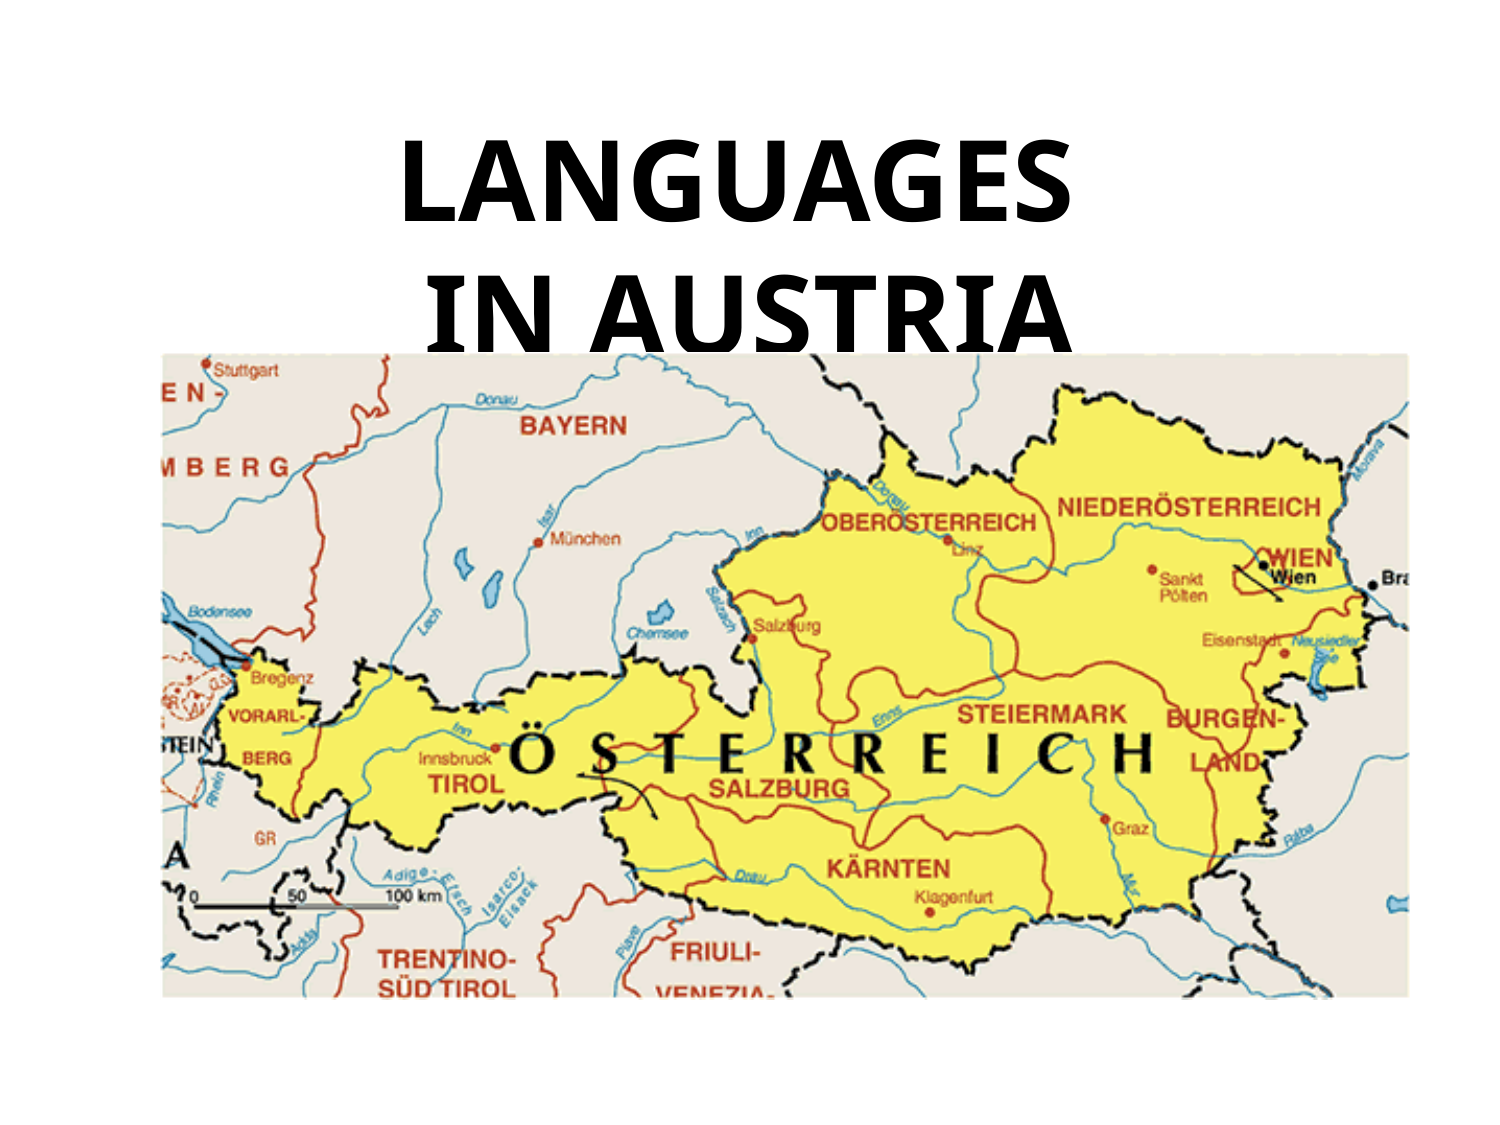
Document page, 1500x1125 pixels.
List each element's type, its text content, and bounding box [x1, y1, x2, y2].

title LANGUAGES IN AUSTRIA [112, 101, 1388, 343]
picture [159, 352, 1412, 1000]
